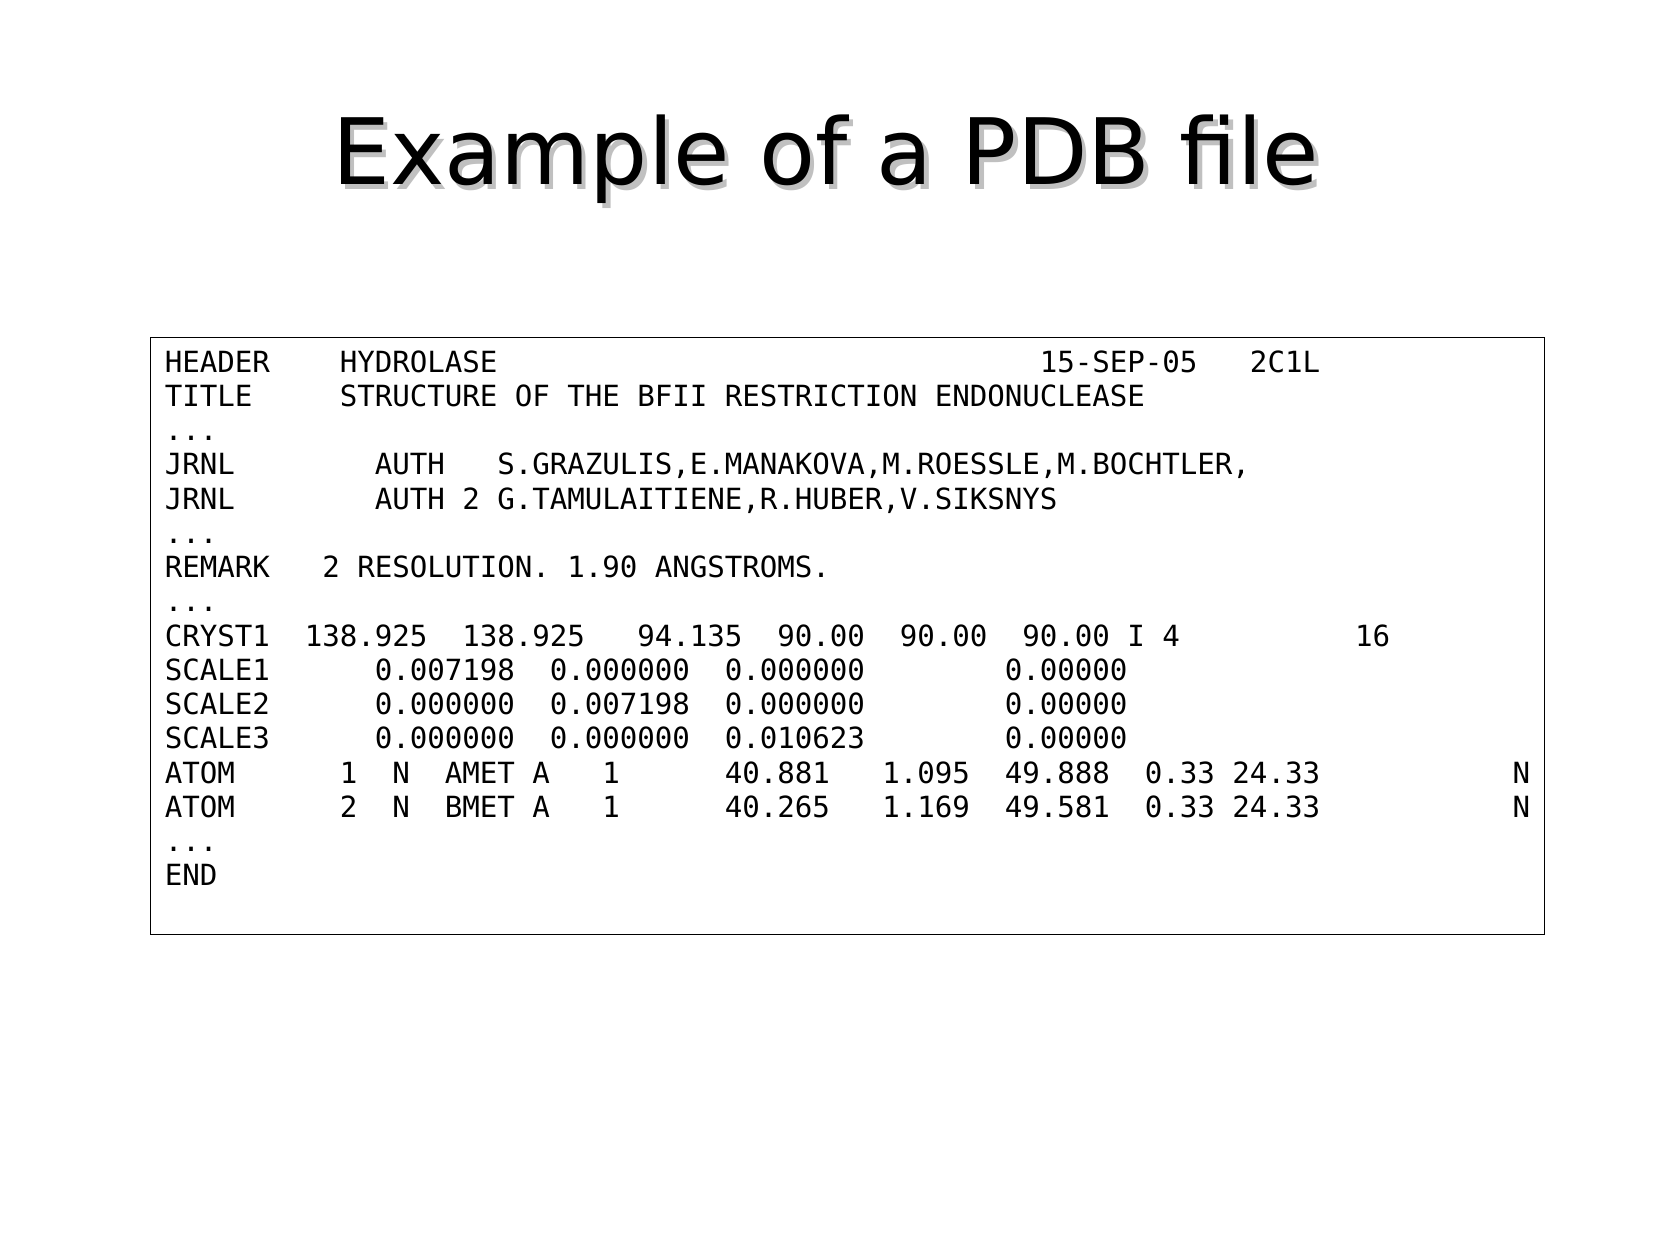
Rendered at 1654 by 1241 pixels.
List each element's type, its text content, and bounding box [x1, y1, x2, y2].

text_box HEADER HYDROLASE 15-SEP-05 2C1L TITLE STRUCTURE OF THE BFII RESTRICTION ENDONUCLEASE ... JRNL AUTH S.GRAZULIS,E.MANAKOVA,M.ROESSLE,M.BOCHTLER, JRNL AUTH 2 G.TAMULAITIENE,R.HUBER,V.SIKSNYS ... REMARK 2 RESOLUTION. 1.90 ANGSTROMS. ... CRYST1 138.925 138.925 94.135 90.00 90.00 90.00 I 4 16 SCALE1 0.007198 0.000000 0.000000 0.00000 SCALE2 0.000000 0.007198 0.000000 0.00000 SCALE3 0.000000 0.000000 0.010623 0.00000 ATOM 1 N AMET A 1 40.881 1.095 49.888 0.33 24.33 N ATOM 2 N BMET A 1 40.265 1.169 49.581 0.33 24.33 N ... END [150, 337, 1545, 935]
title Example of a PDB file [82, 49, 1571, 257]
